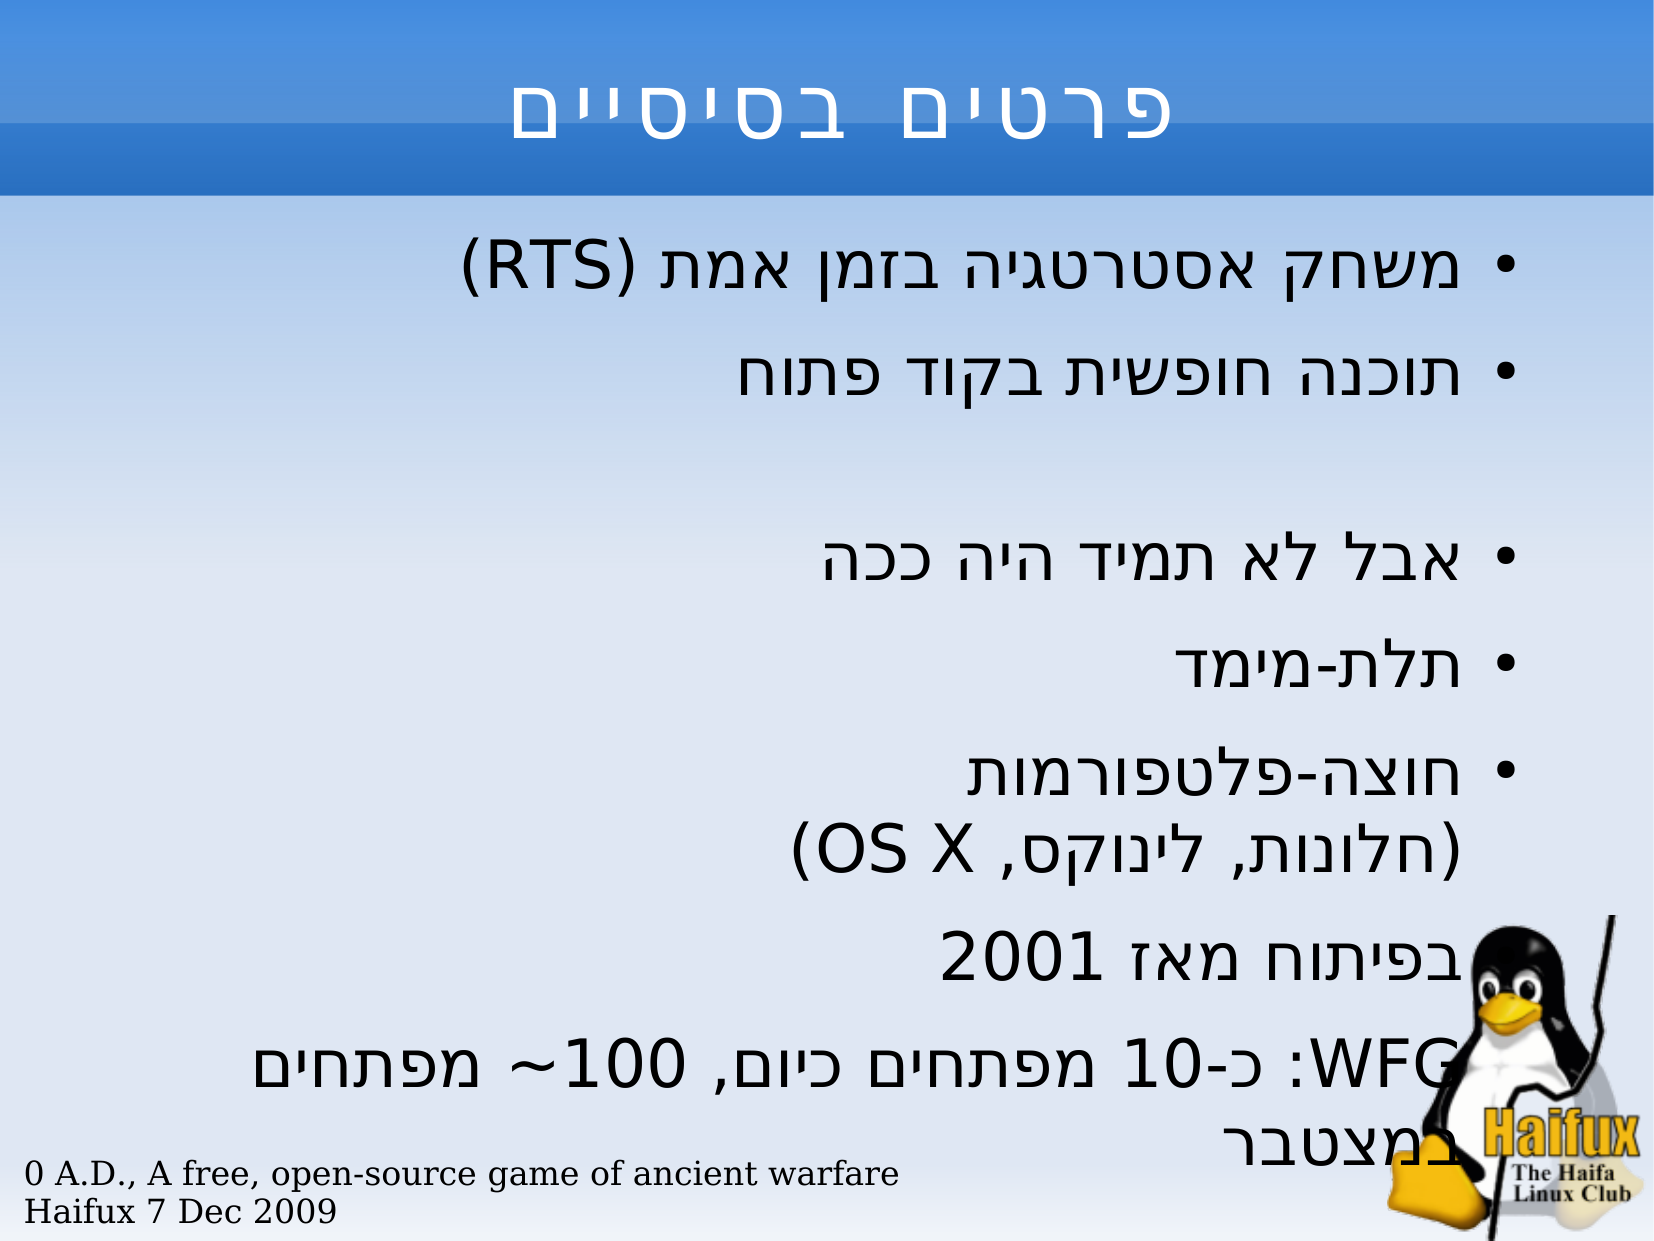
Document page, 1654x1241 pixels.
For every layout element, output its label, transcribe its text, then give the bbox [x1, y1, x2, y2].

list משחק אסטרטגיה בזמן אמת (RTS) תוכנה חופשית בקוד פתוח אבל לא תמיד היה ככה תלת-מימד חוצה-פלטפורמות (חלונות, לינוקס, OS X) בפיתוח מאז 2001 WFG: כ-10 מפתחים כיום, 100~ מפתחים במצטבר [47, 226, 1536, 1211]
picture [0, 0, 1654, 1241]
title פרטים בסיסיים [236, 40, 1447, 174]
